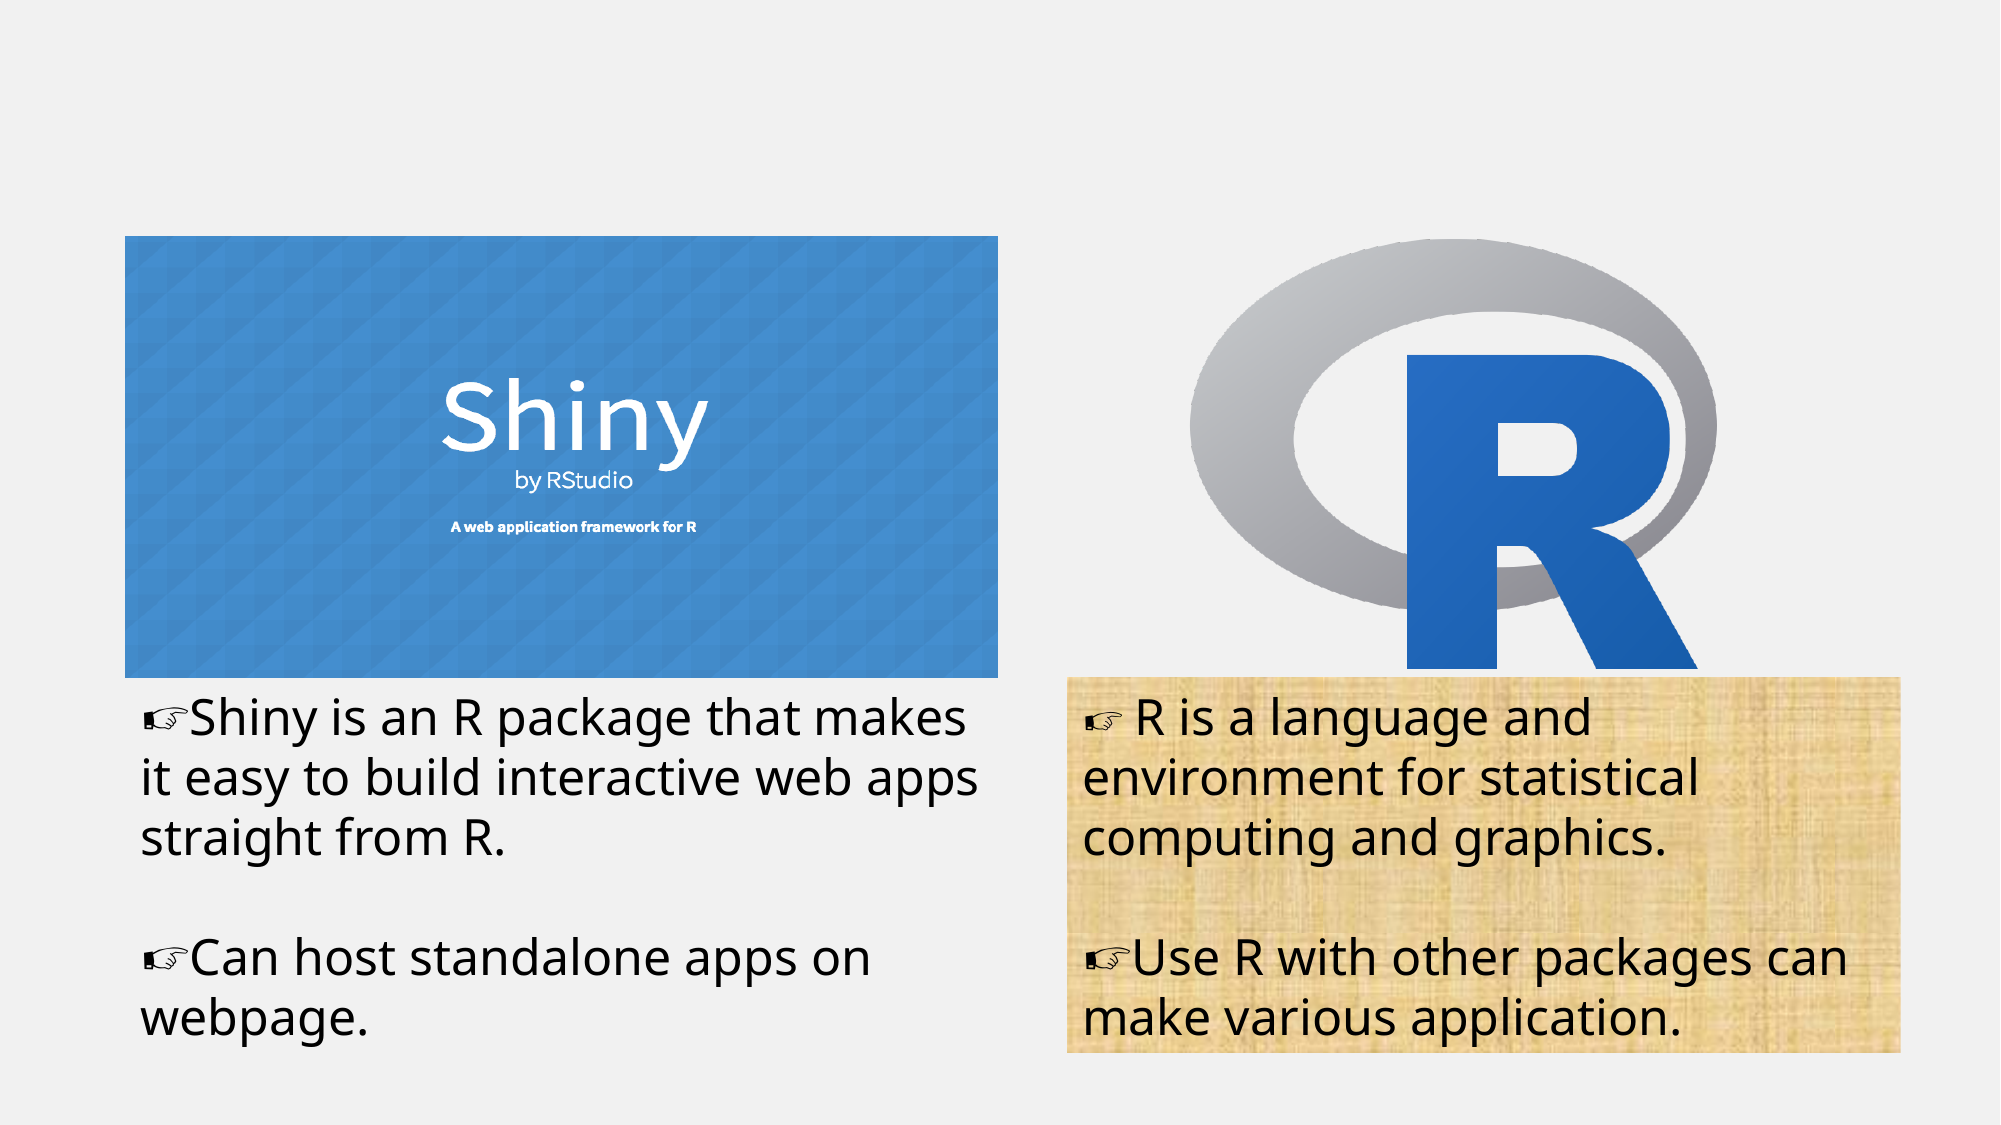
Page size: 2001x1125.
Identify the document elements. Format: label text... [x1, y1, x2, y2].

text_box  R is a language and environment for statistical computing and graphics. Use R with other packages can make various application. [1067, 677, 1901, 996]
picture [1189, 236, 1718, 670]
text_box Shiny is an R package that makes it easy to build interactive web apps straight from R. Can host standalone apps on webpage. [125, 677, 998, 996]
picture [125, 236, 998, 677]
